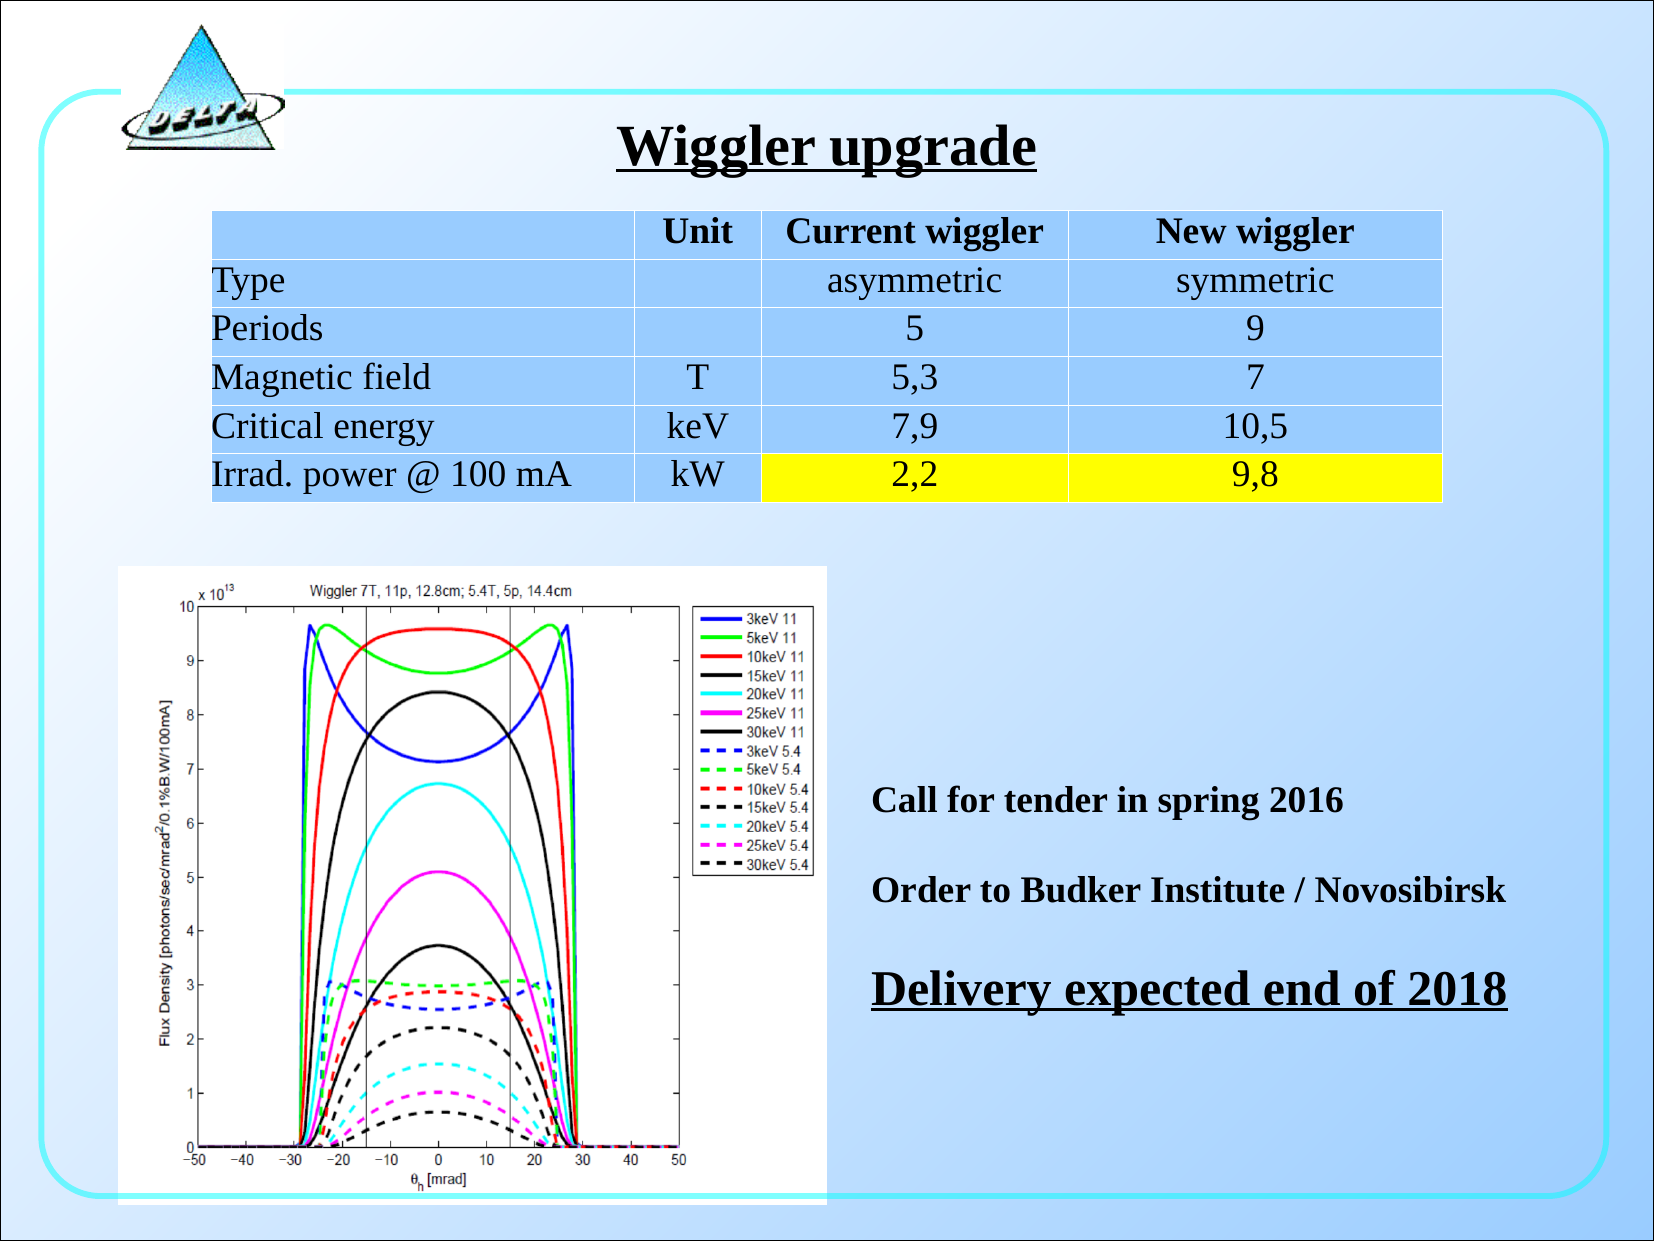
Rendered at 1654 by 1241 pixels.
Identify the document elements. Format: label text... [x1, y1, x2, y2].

table_cell Irrad. power @ 100 mA [212, 454, 634, 502]
table_cell Periods [212, 308, 634, 356]
table_cell symmetric [1069, 260, 1442, 307]
table_cell [635, 308, 761, 356]
table_cell 7,9 [762, 406, 1068, 453]
table_cell [635, 260, 761, 307]
table_cell 9 [1069, 308, 1442, 356]
table_header Current wiggler [762, 211, 1068, 259]
table_header New wiggler [1069, 211, 1442, 259]
table_cell kW [635, 454, 761, 502]
table_header Unit [635, 211, 761, 259]
table_cell 7 [1069, 357, 1442, 405]
table_header [212, 211, 634, 259]
table_cell T [635, 357, 761, 405]
table_cell 10,5 [1069, 406, 1442, 453]
text_box Call for tender in spring 2016 Order to Budker Institute / Novosibirsk Delivery expected end of 2018 [856, 767, 1523, 1024]
table_cell Type [212, 260, 634, 307]
table_cell 2,2 [762, 454, 1068, 502]
picture [118, 1199, 827, 1205]
picture [118, 566, 827, 1193]
table_cell 5 [762, 308, 1068, 356]
table_cell Critical energy [212, 406, 634, 453]
table_cell keV [635, 406, 761, 453]
table_cell 9,8 [1069, 454, 1442, 502]
picture [120, 23, 285, 150]
table_cell Magnetic field [212, 357, 634, 405]
text_box [0, 0, 1654, 1241]
table_cell asymmetric [762, 260, 1068, 307]
table_cell 5,3 [762, 357, 1068, 405]
text_box Wiggler upgrade [601, 106, 1053, 186]
